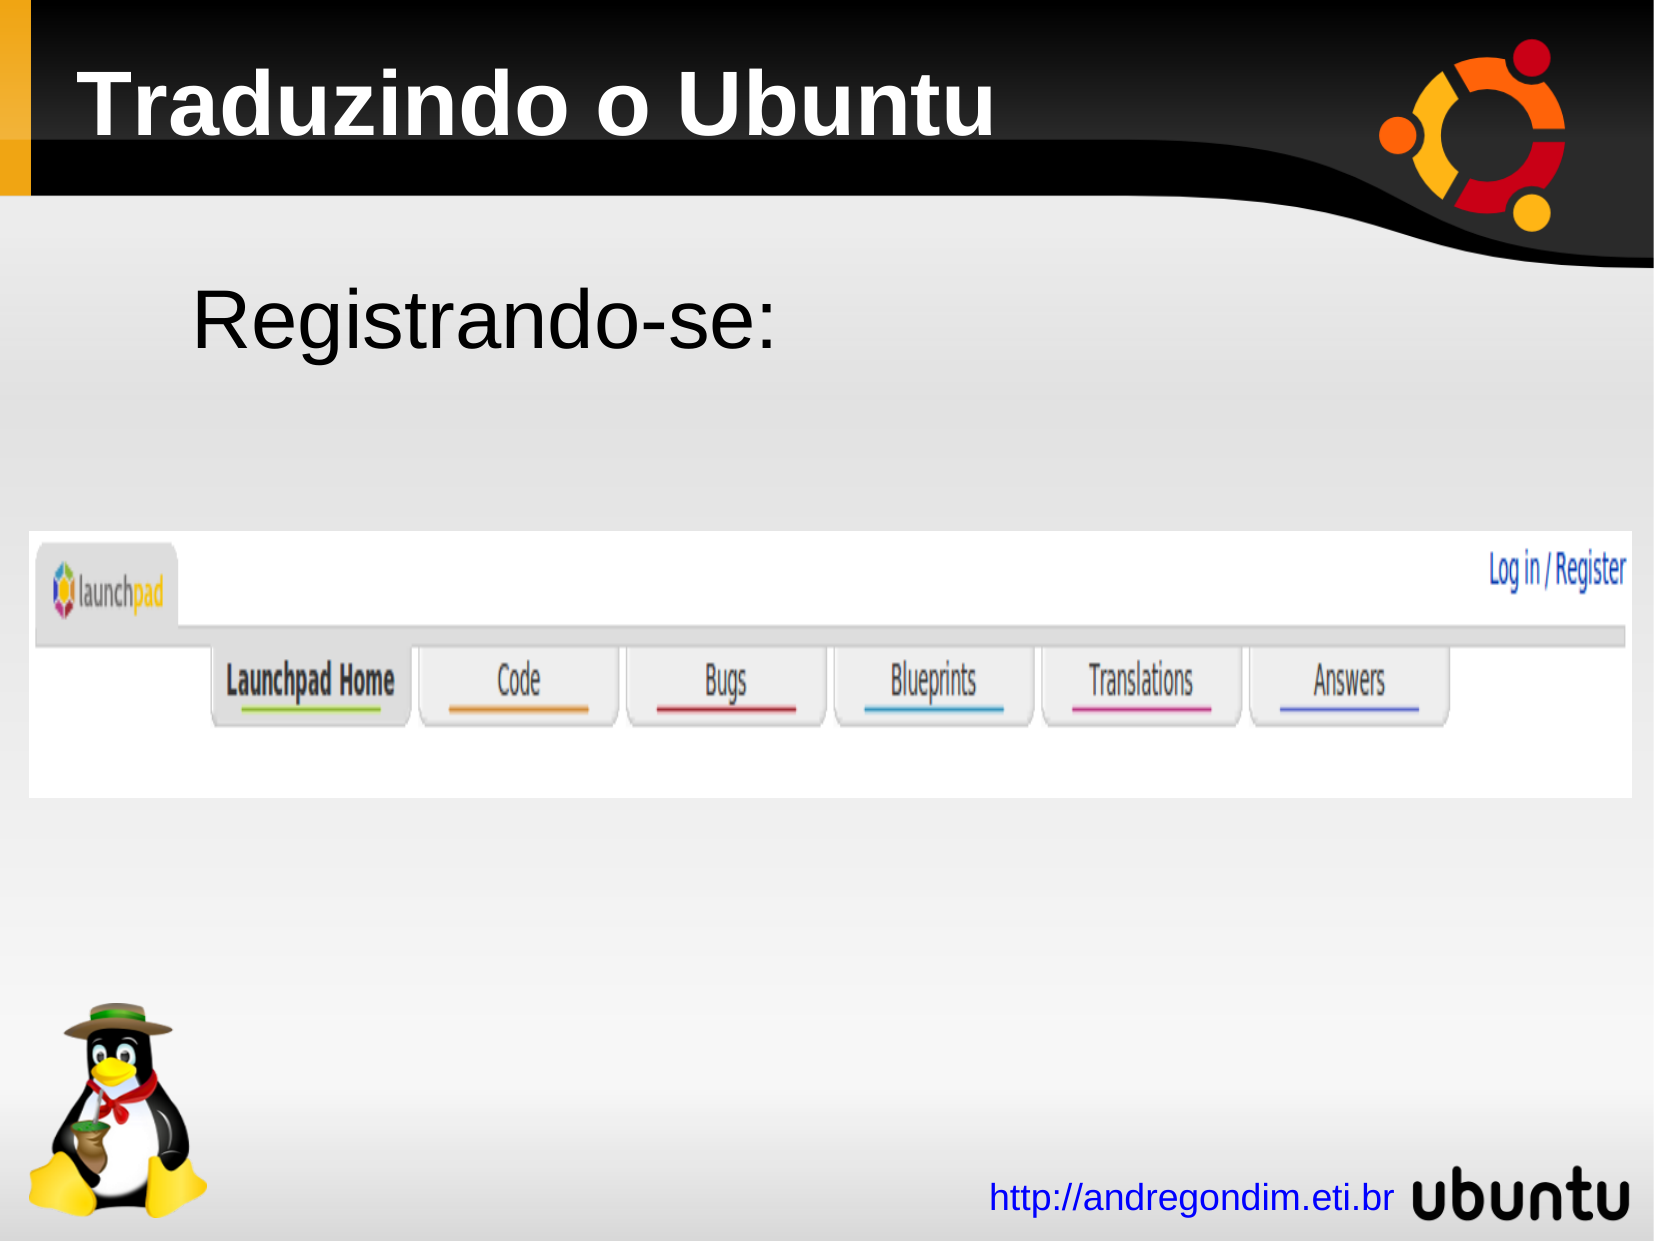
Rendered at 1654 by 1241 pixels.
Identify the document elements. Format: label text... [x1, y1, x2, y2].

picture [0, 0, 1654, 1241]
title Traduzindo o Ubuntu [76, 7, 1565, 200]
text_box Registrando-se: [177, 265, 916, 374]
